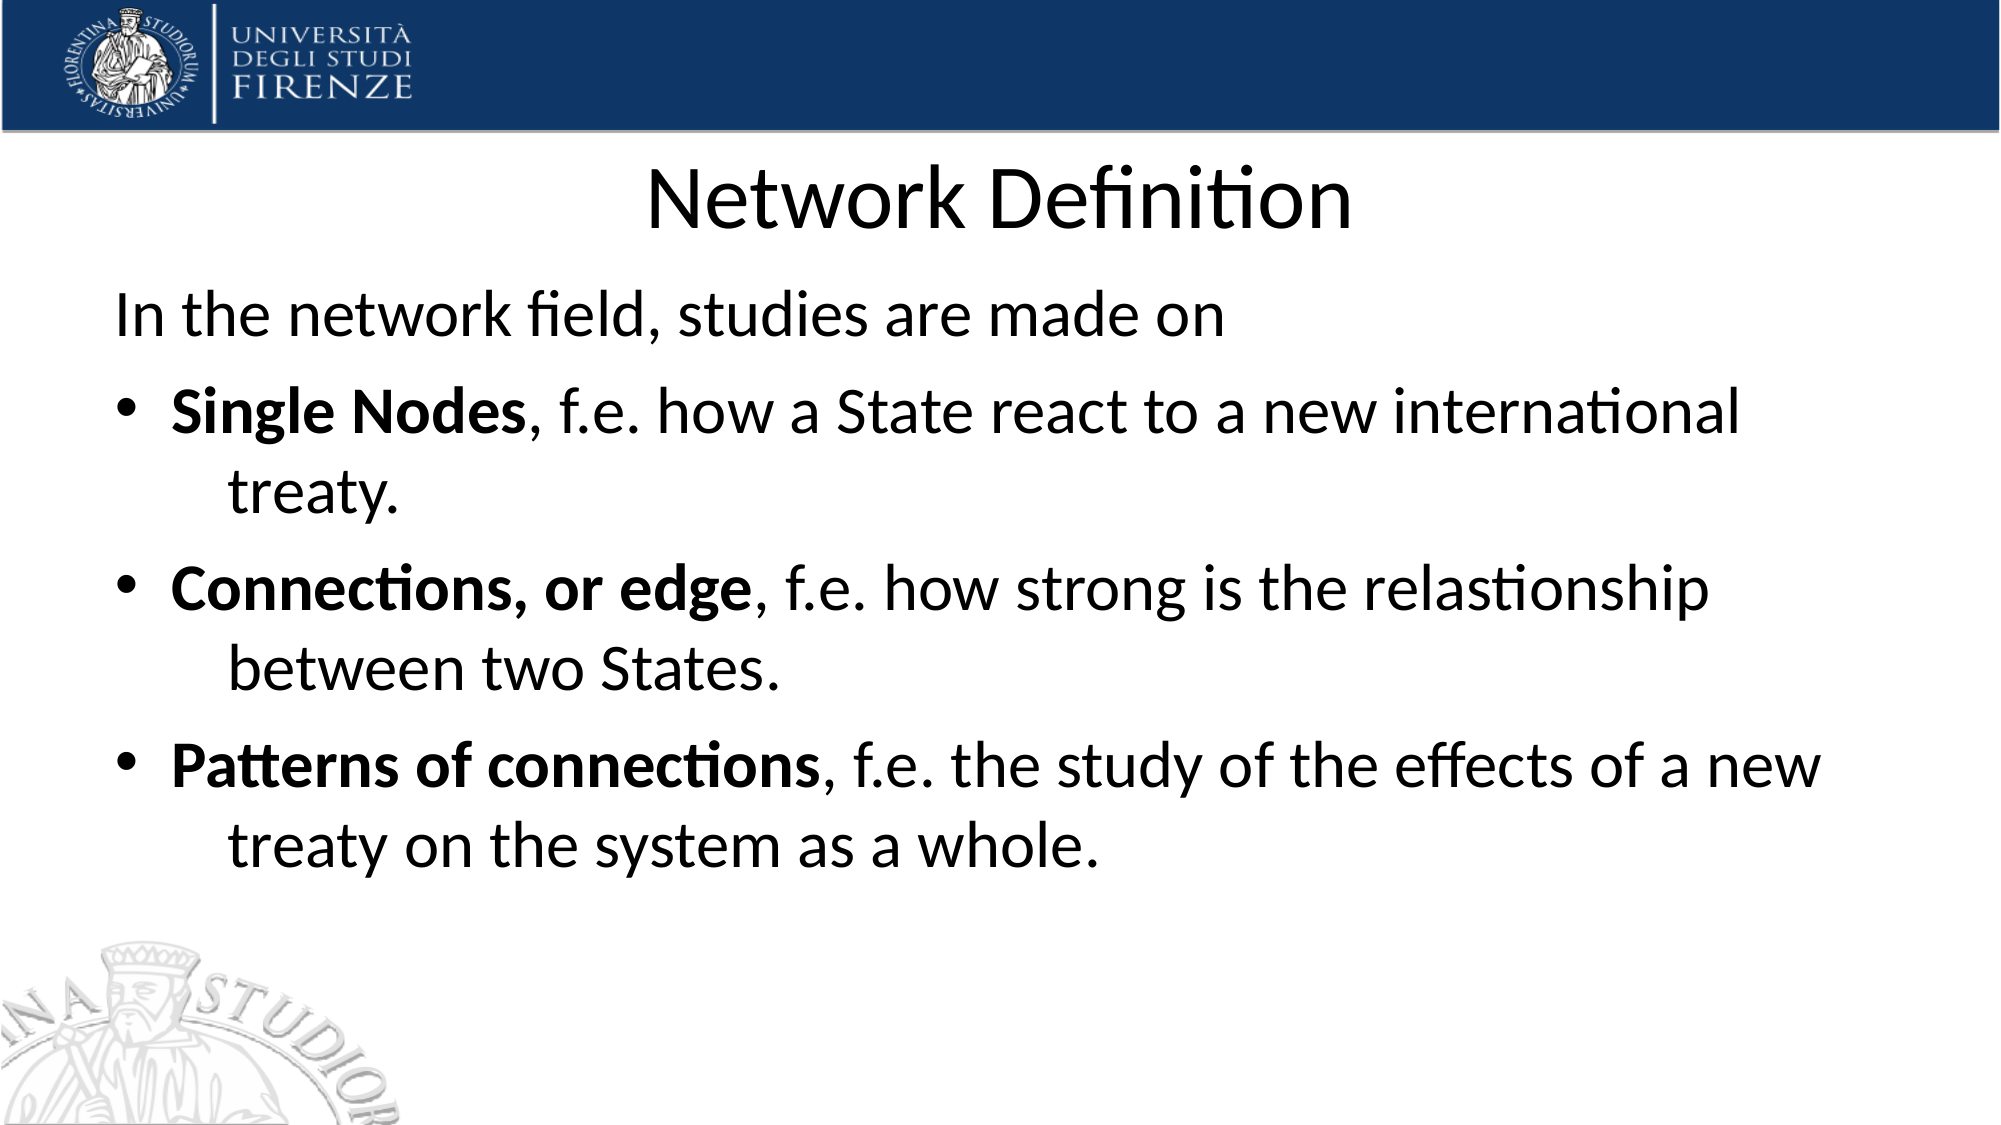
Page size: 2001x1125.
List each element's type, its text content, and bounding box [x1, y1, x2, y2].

title Network Definition [99, 98, 1900, 262]
list In the network field, studies are made on Single Nodes, f.e. how a State react to a new international treaty. Connections, or edge, f.e. how strong is the relastionship between two States. Patterns of connections, f.e. the study of the effects of a new treaty on the system as a whole. [99, 262, 1900, 999]
